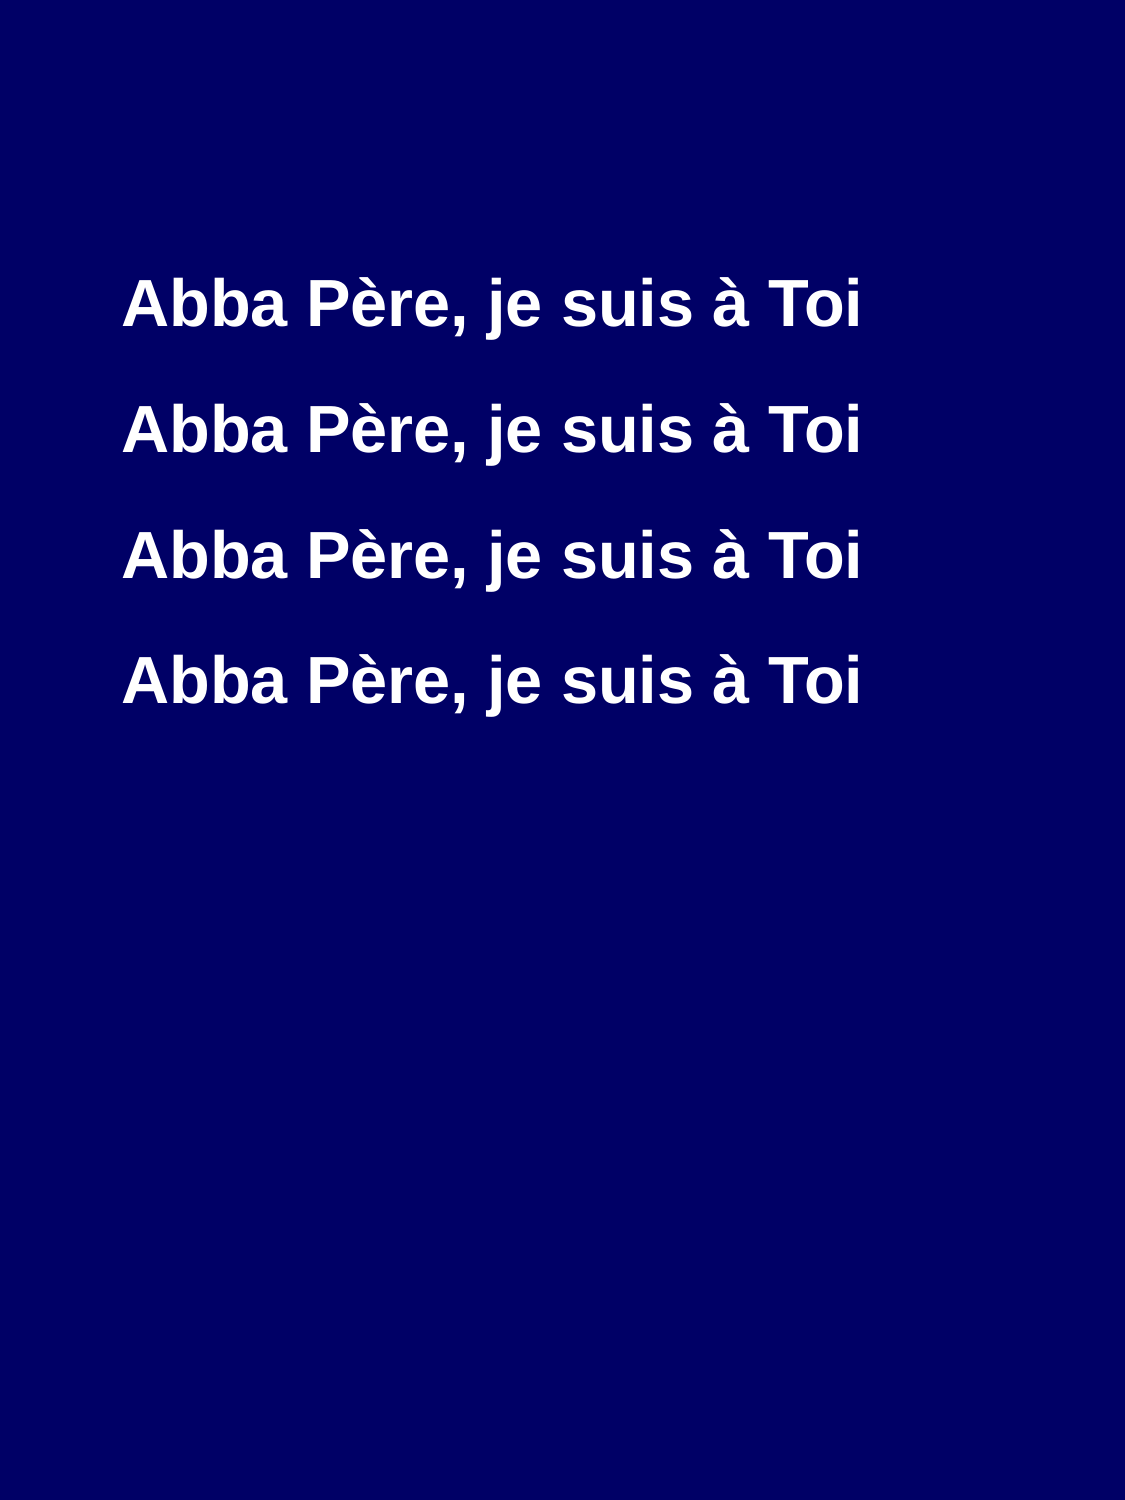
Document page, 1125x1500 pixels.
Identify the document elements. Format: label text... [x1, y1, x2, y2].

text_box Abba Père, je suis à Toi Abba Père, je suis à Toi Abba Père, je suis à Toi Abba Père, je suis à Toi [106, 136, 1125, 1205]
